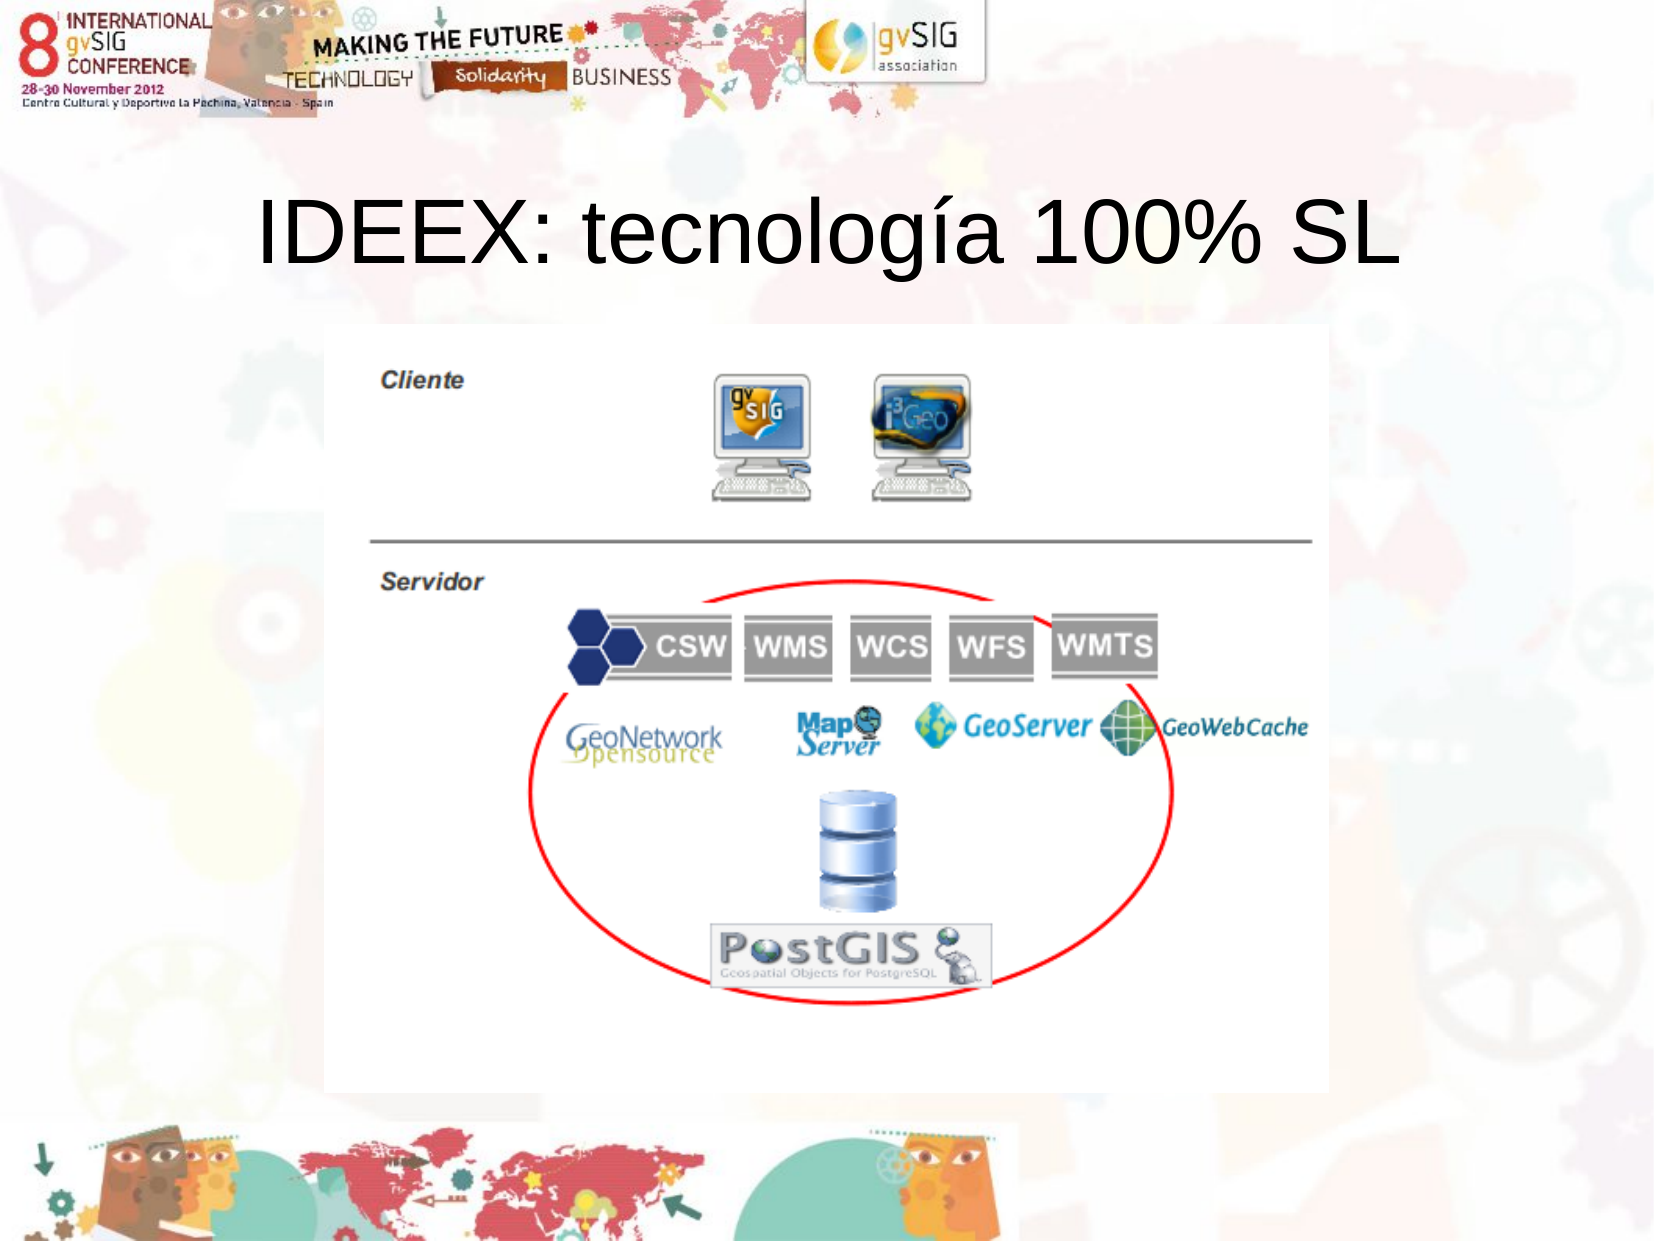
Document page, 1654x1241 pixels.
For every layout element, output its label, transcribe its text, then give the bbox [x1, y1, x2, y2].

title IDEEX: tecnología 100% SL [88, 177, 1571, 287]
picture [0, 0, 1654, 1241]
